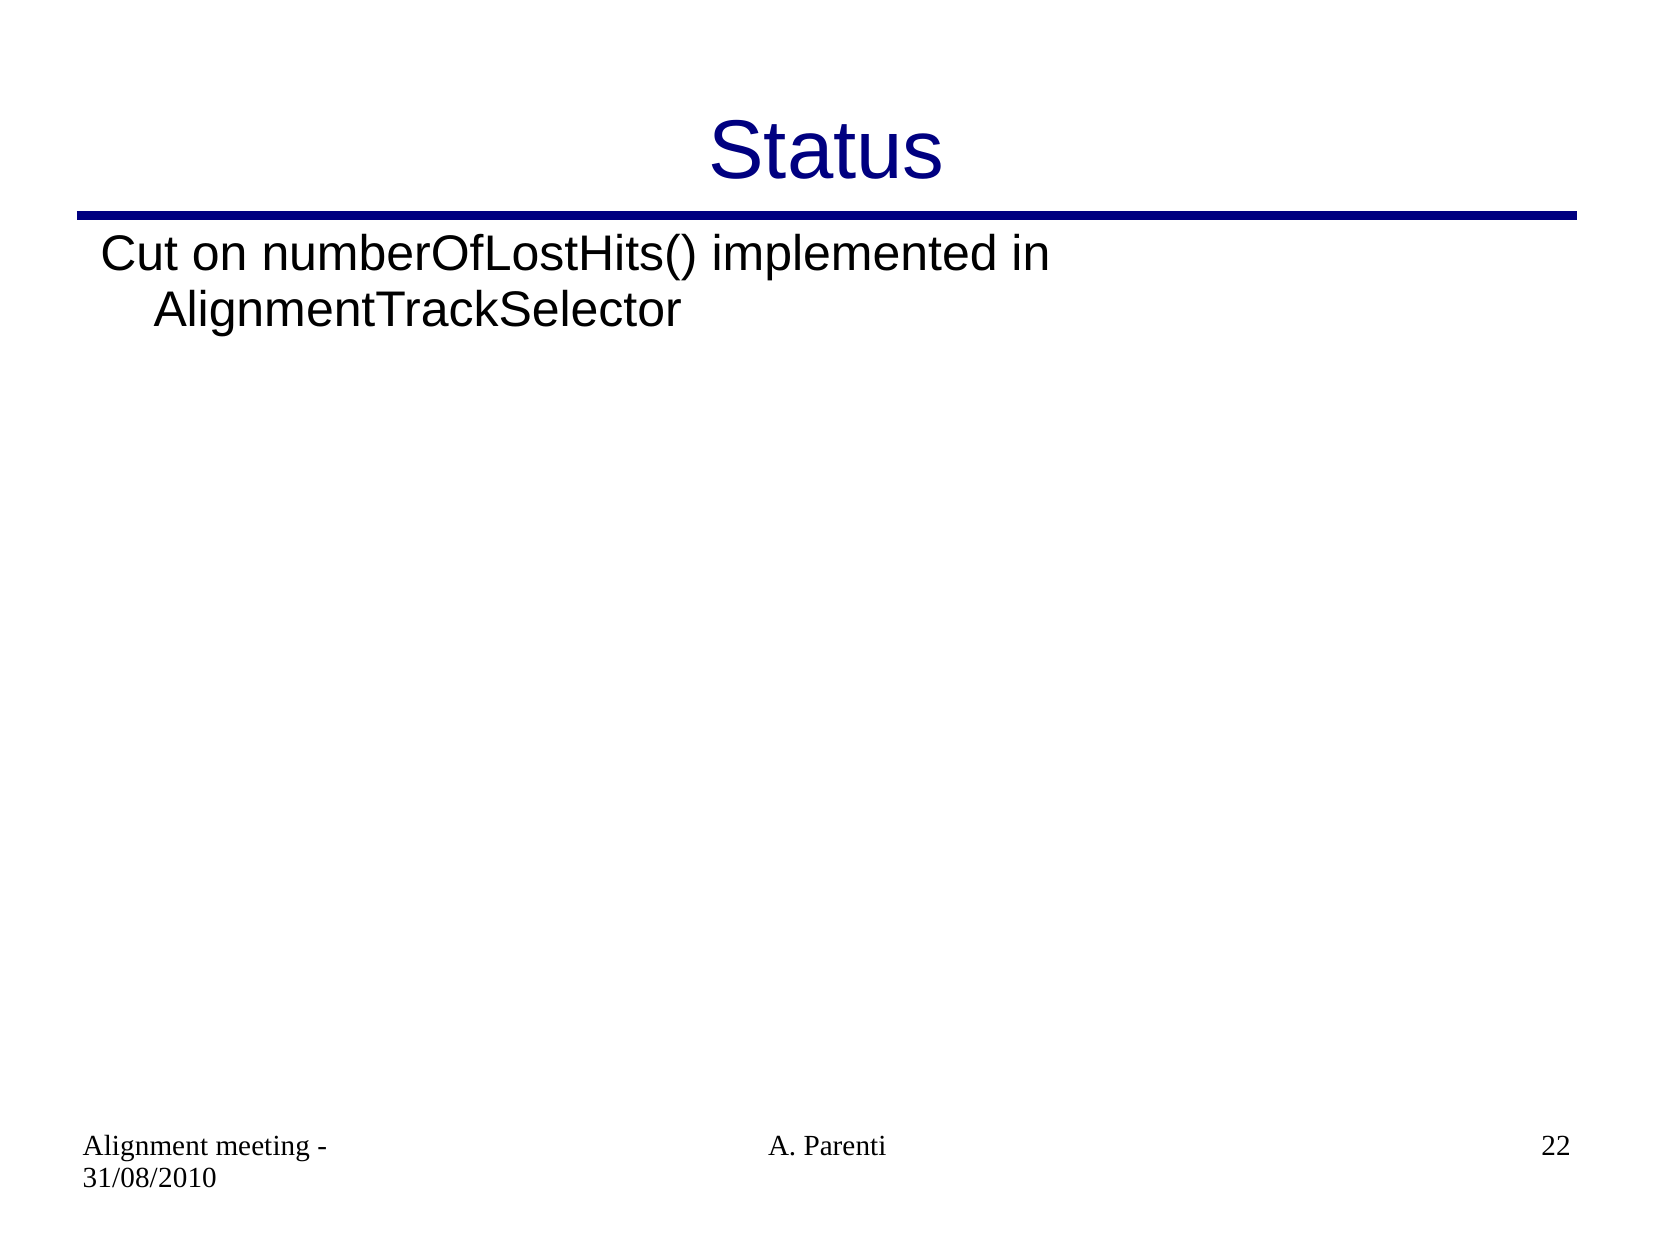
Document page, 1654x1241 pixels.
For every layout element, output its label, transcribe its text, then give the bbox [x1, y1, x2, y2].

list Cut on numberOfLostHits() implemented in AlignmentTrackSelector [82, 225, 1571, 337]
title Status [82, 82, 1571, 218]
